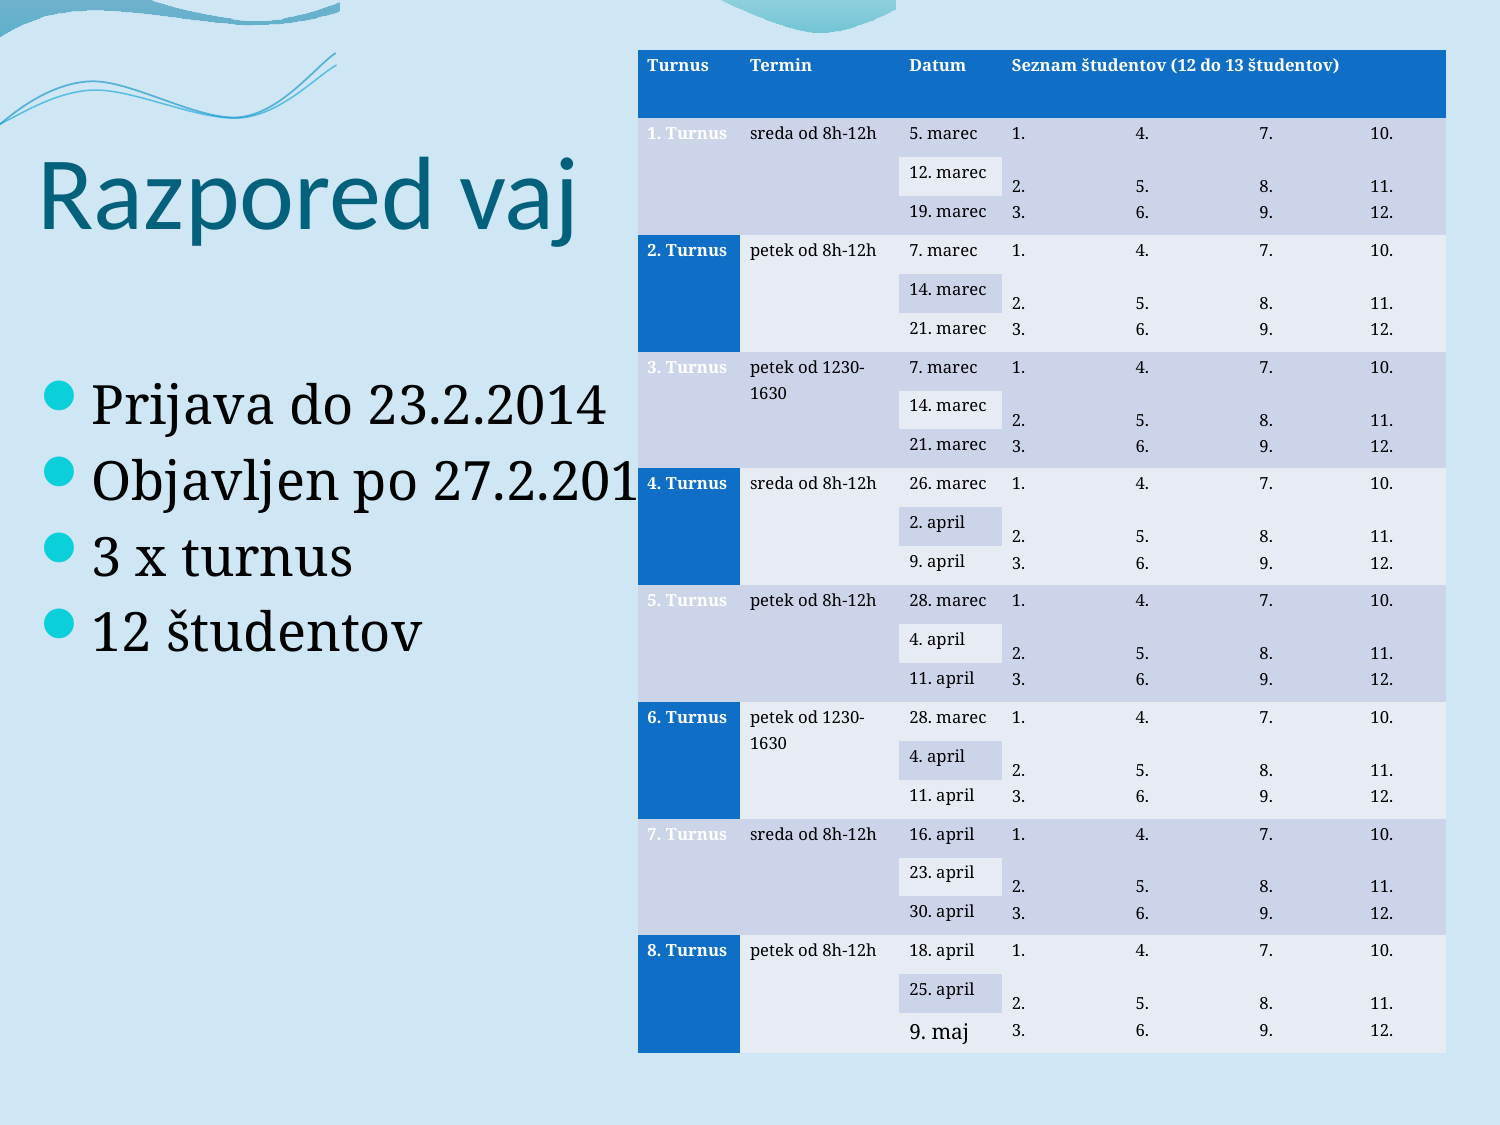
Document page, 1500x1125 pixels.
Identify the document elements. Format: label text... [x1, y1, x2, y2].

table_cell sreda od 8h-12h [740, 468, 899, 585]
table_cell 2. april [899, 507, 1002, 546]
table_cell petek od 8h-12h [740, 935, 899, 1053]
table_cell 7. marec [899, 235, 1002, 274]
table_cell 1. 4. 7. 10. 2. 5. 8. 11. 3. 6. 9. 12. [1002, 585, 1446, 702]
table_cell 4. april [899, 741, 1002, 780]
table_header Turnus [638, 50, 740, 118]
table_cell 16. april [899, 819, 1002, 858]
table_cell 1. Turnus [638, 118, 740, 235]
table_cell 4. Turnus [638, 468, 740, 585]
table_cell 26. marec [899, 468, 1002, 507]
table_cell 21. marec [899, 313, 1002, 352]
table_cell 19. marec [899, 196, 1002, 235]
table_cell 1. 4. 7. 10. 2. 5. 8. 11. 3. 6. 9. 12. [1002, 935, 1446, 1053]
table_cell 7. Turnus [638, 819, 740, 935]
table_cell 3. Turnus [638, 352, 740, 468]
table_cell 5. marec [899, 118, 1002, 157]
table_cell petek od 8h-12h [740, 235, 899, 352]
table_cell 25. april [899, 974, 1002, 1013]
table_cell 7. marec [899, 352, 1002, 391]
title Razpored vaj [37, 62, 638, 250]
table_cell 28. marec [899, 702, 1002, 741]
table_cell 1. 4. 7. 10. 2. 5. 8. 11. 3. 6. 9. 12. [1002, 118, 1446, 235]
table_cell 8. Turnus [638, 935, 740, 1053]
table_cell 11. april [899, 663, 1002, 702]
table_cell 11. april [899, 780, 1002, 819]
table_cell 1. 4. 7. 10. 2. 5. 8. 11. 3. 6. 9. 12. [1002, 702, 1446, 819]
table_cell petek od 1230-1630 [740, 352, 899, 468]
table_header Datum [899, 50, 1002, 118]
table_cell 6. Turnus [638, 702, 740, 819]
table_cell 18. april [899, 935, 1002, 974]
table_cell 2. Turnus [638, 235, 740, 352]
table_header Termin [740, 50, 899, 118]
table_cell 1. 4. 7. 10. 2. 5. 8. 11. 3. 6. 9. 12. [1002, 468, 1446, 585]
table_cell 9. april [899, 546, 1002, 585]
table_header Seznam študentov (12 do 13 študentov) [1002, 50, 1446, 118]
table_cell 1. 4. 7. 10. 2. 5. 8. 11. 3. 6. 9. 12. [1002, 819, 1446, 935]
table_cell 21. marec [899, 429, 1002, 468]
table_cell 1. 4. 7. 10. 2. 5. 8. 11. 3. 6. 9. 12. [1002, 352, 1446, 468]
table_cell 12. marec [899, 157, 1002, 196]
table_cell 1. 4. 7. 10. 2. 5. 8. 11. 3. 6. 9. 12. [1002, 235, 1446, 352]
table_cell 14. marec [899, 274, 1002, 313]
table_cell 9. maj [899, 1013, 1002, 1053]
table_cell petek od 8h-12h [740, 585, 899, 702]
table_cell 4. april [899, 624, 1002, 663]
table_cell 23. april [899, 858, 1002, 896]
table_cell 14. marec [899, 391, 1002, 429]
table_cell sreda od 8h-12h [740, 819, 899, 935]
table_cell 28. marec [899, 585, 1002, 624]
list Prijava do 23.2.2014 Objavljen po 27.2.2014 3 x turnus 12 študentov [24, 362, 1424, 1083]
table_cell 30. april [899, 896, 1002, 935]
table_cell petek od 1230-1630 [740, 702, 899, 819]
table_cell sreda od 8h-12h [740, 118, 899, 235]
table_cell 5. Turnus [638, 585, 740, 702]
